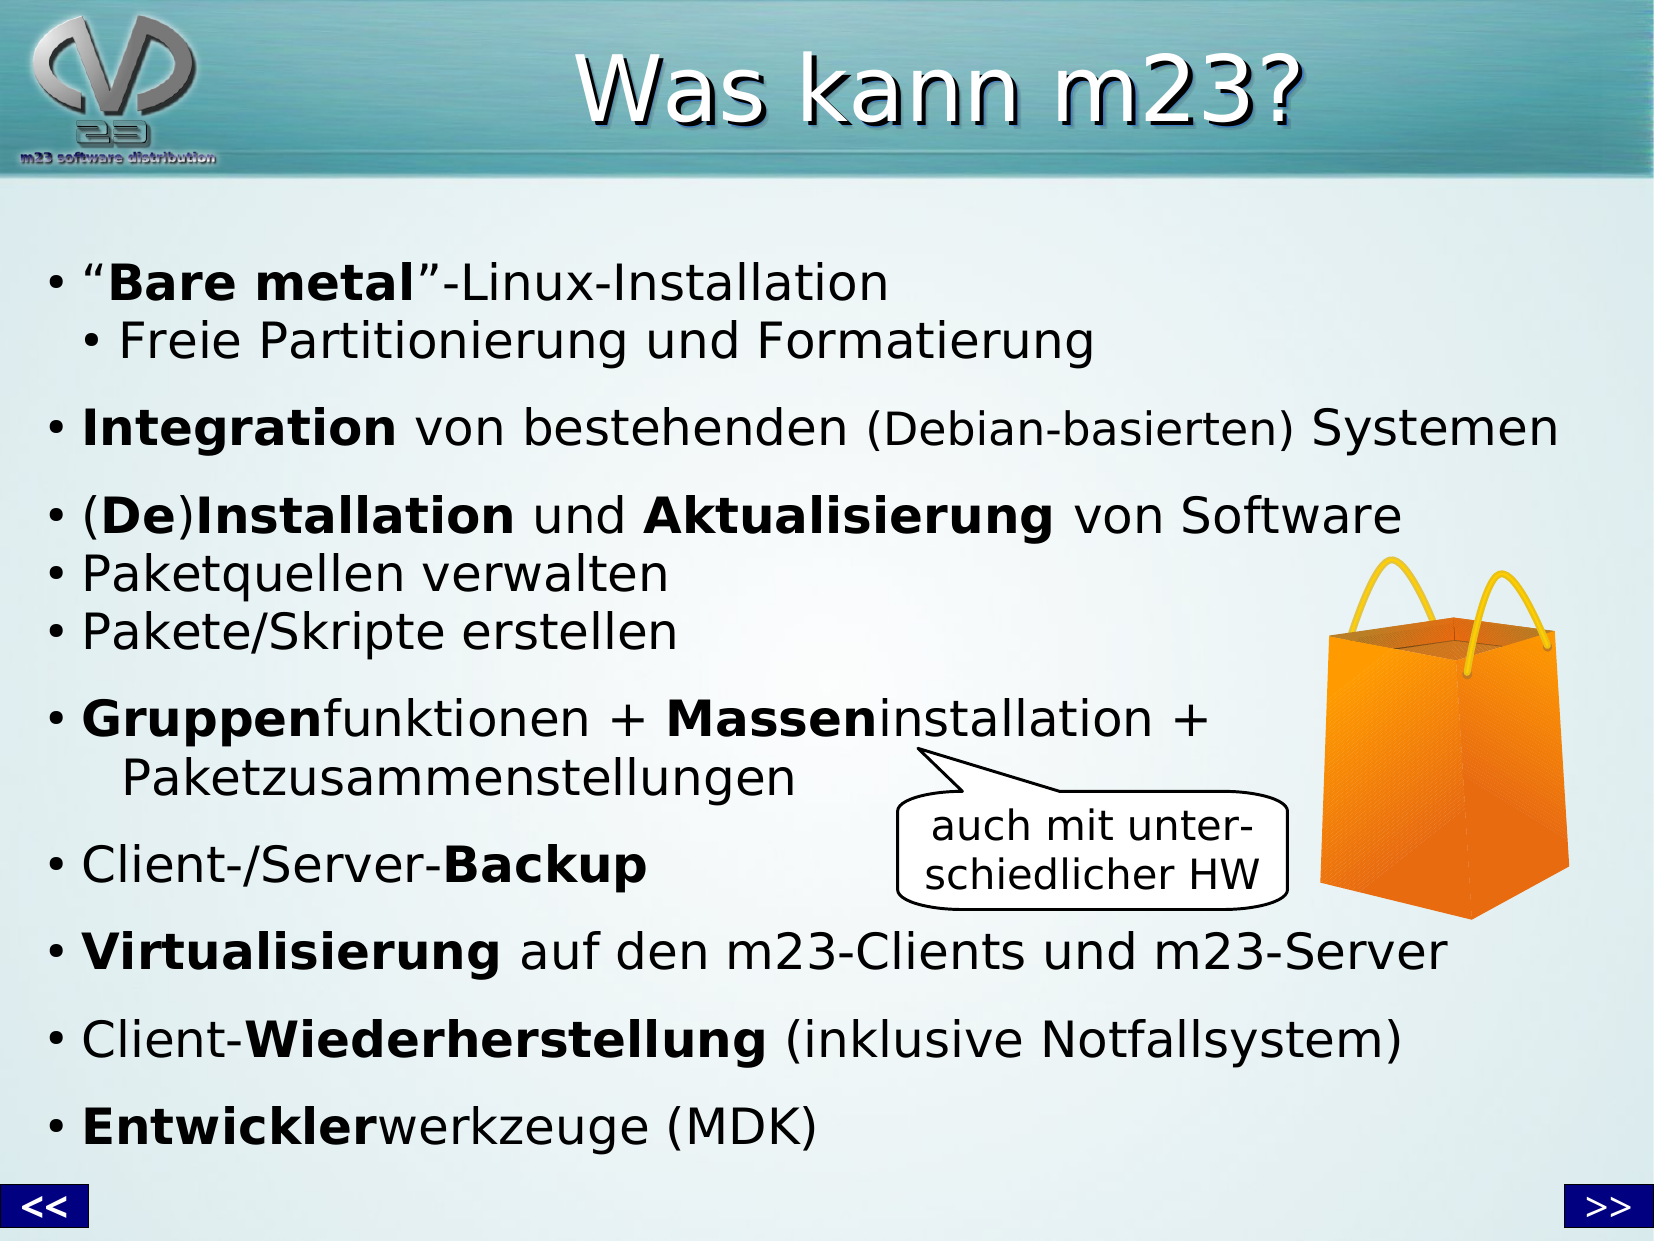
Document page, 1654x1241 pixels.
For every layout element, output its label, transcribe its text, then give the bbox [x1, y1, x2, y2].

picture [0, 0, 1654, 1241]
text_box “Bare metal”-Linux-Installation Freie Partitionierung und Formatierung Integration von bestehenden (Debian-basierten) Systemen (De)Installation und Aktualisierung von Software Paketquellen verwalten Pakete/Skripte erstellen Gruppenfunktionen + Masseninstallation + Paketzusammenstellungen Client-/Server-Backup Virtualisierung auf den m23-Clients und m23-Server Client-Wiederherstellung (inklusive Notfallsystem) Entwicklerwerkzeuge (MDK) [47, 234, 1595, 1176]
title Was kann m23? [224, 2, 1654, 178]
text_box auch mit unter- schiedlicher HW [897, 748, 1288, 910]
